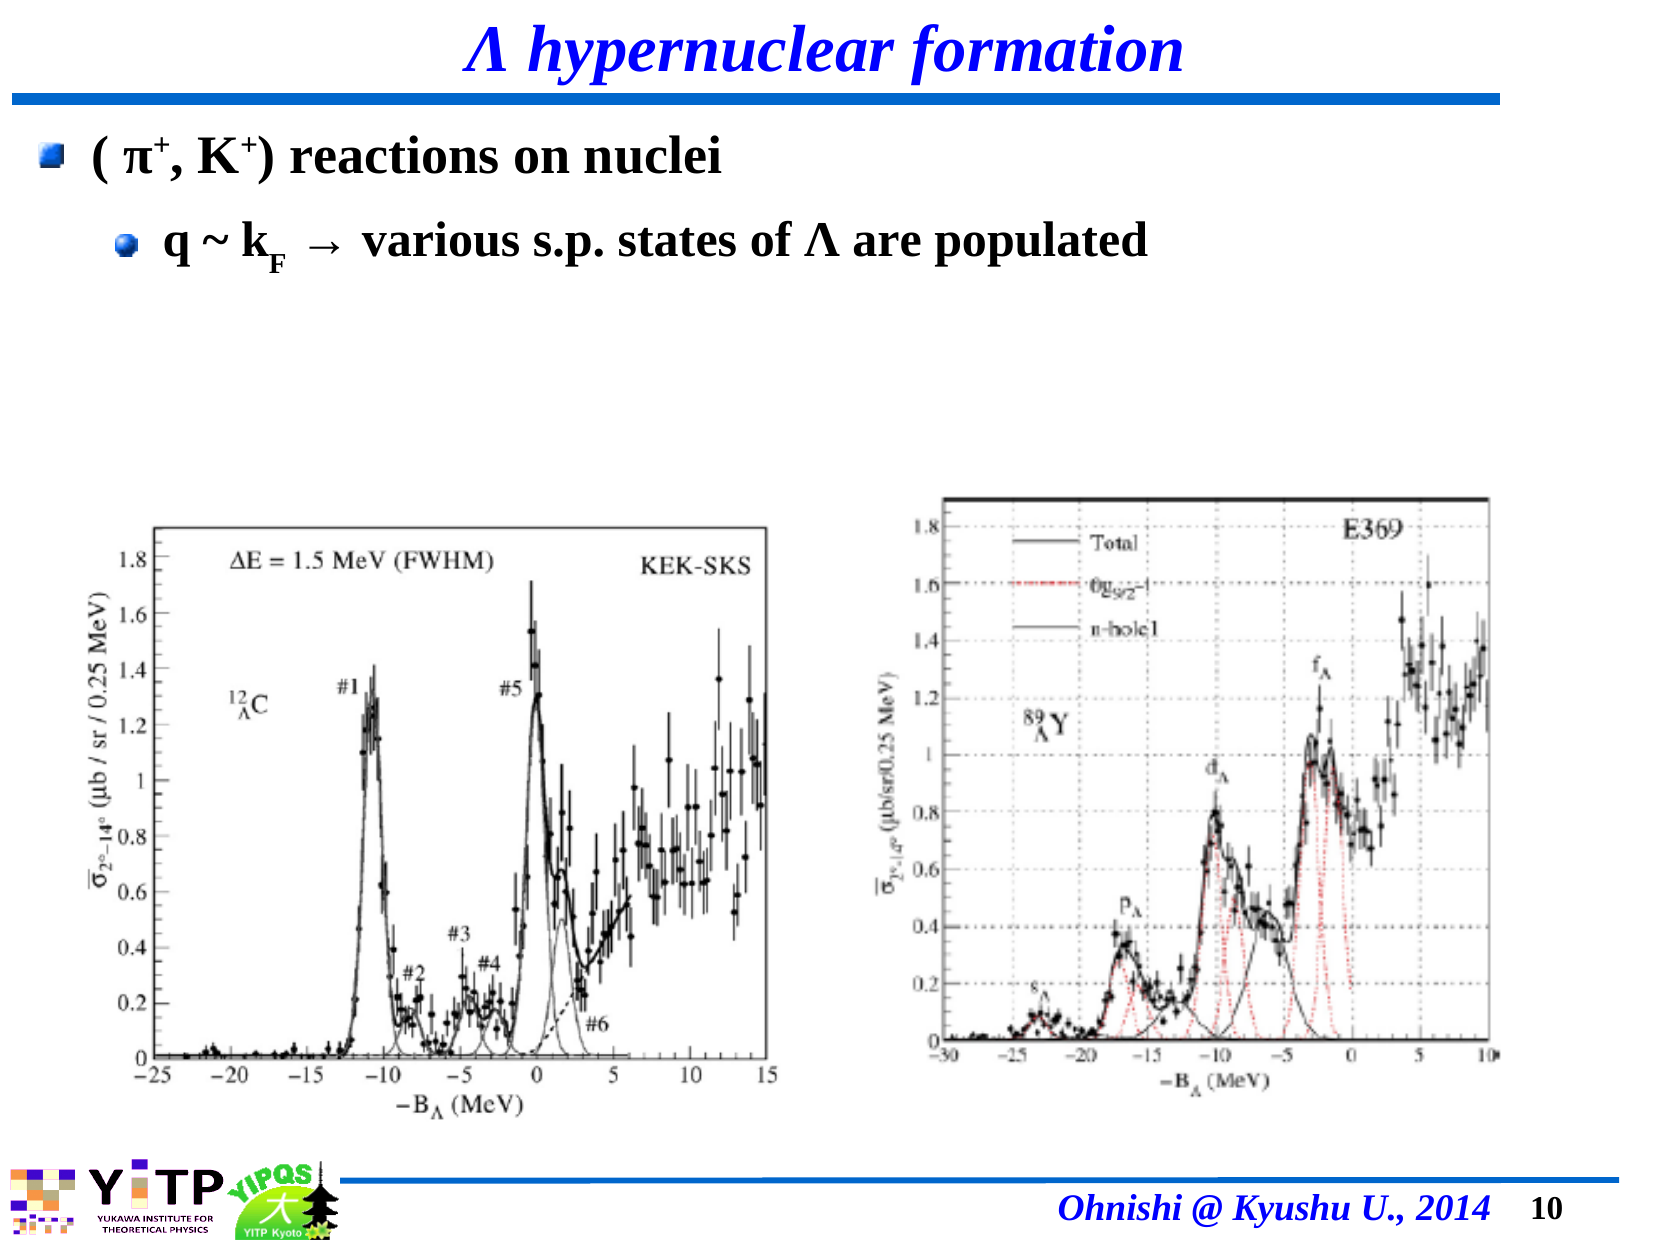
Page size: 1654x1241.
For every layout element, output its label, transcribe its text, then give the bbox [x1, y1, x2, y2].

title Λ hypernuclear formation [0, 0, 1654, 99]
picture [862, 484, 1524, 1109]
picture [0, 1154, 340, 1241]
picture [70, 504, 792, 1128]
list ( π+, K+) reactions on nuclei q ~ kF → various s.p. states of Λ are populated [20, 124, 1621, 1137]
